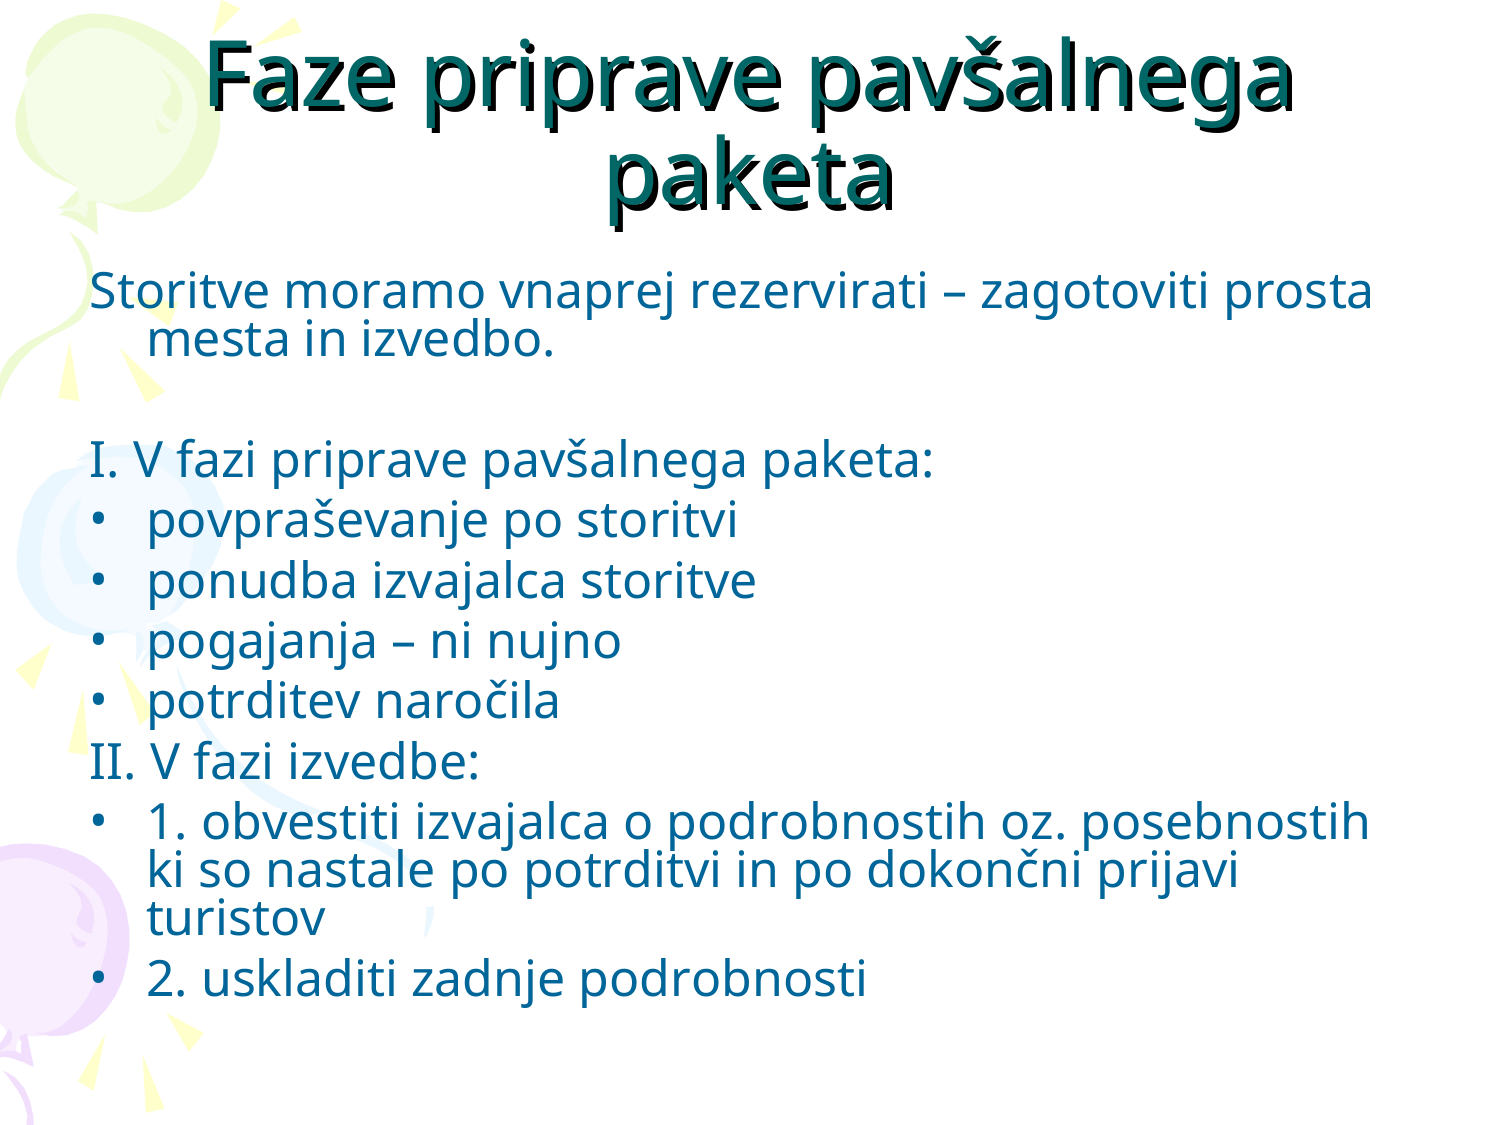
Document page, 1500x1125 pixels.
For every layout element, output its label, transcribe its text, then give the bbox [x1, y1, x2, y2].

list Storitve moramo vnaprej rezervirati – zagotoviti prosta mesta in izvedbo. I. V fazi priprave pavšalnega paketa: povpraševanje po storitvi ponudba izvajalca storitve pogajanja – ni nujno potrditev naročila II. V fazi izvedbe: 1. obvestiti izvajalca o podrobnostih oz. posebnostih ki so nastale po potrditvi in po dokončni prijavi turistov 2. uskladiti zadnje podrobnosti [75, 262, 1426, 1083]
title Faze priprave pavšalnega paketa [72, 16, 1426, 233]
